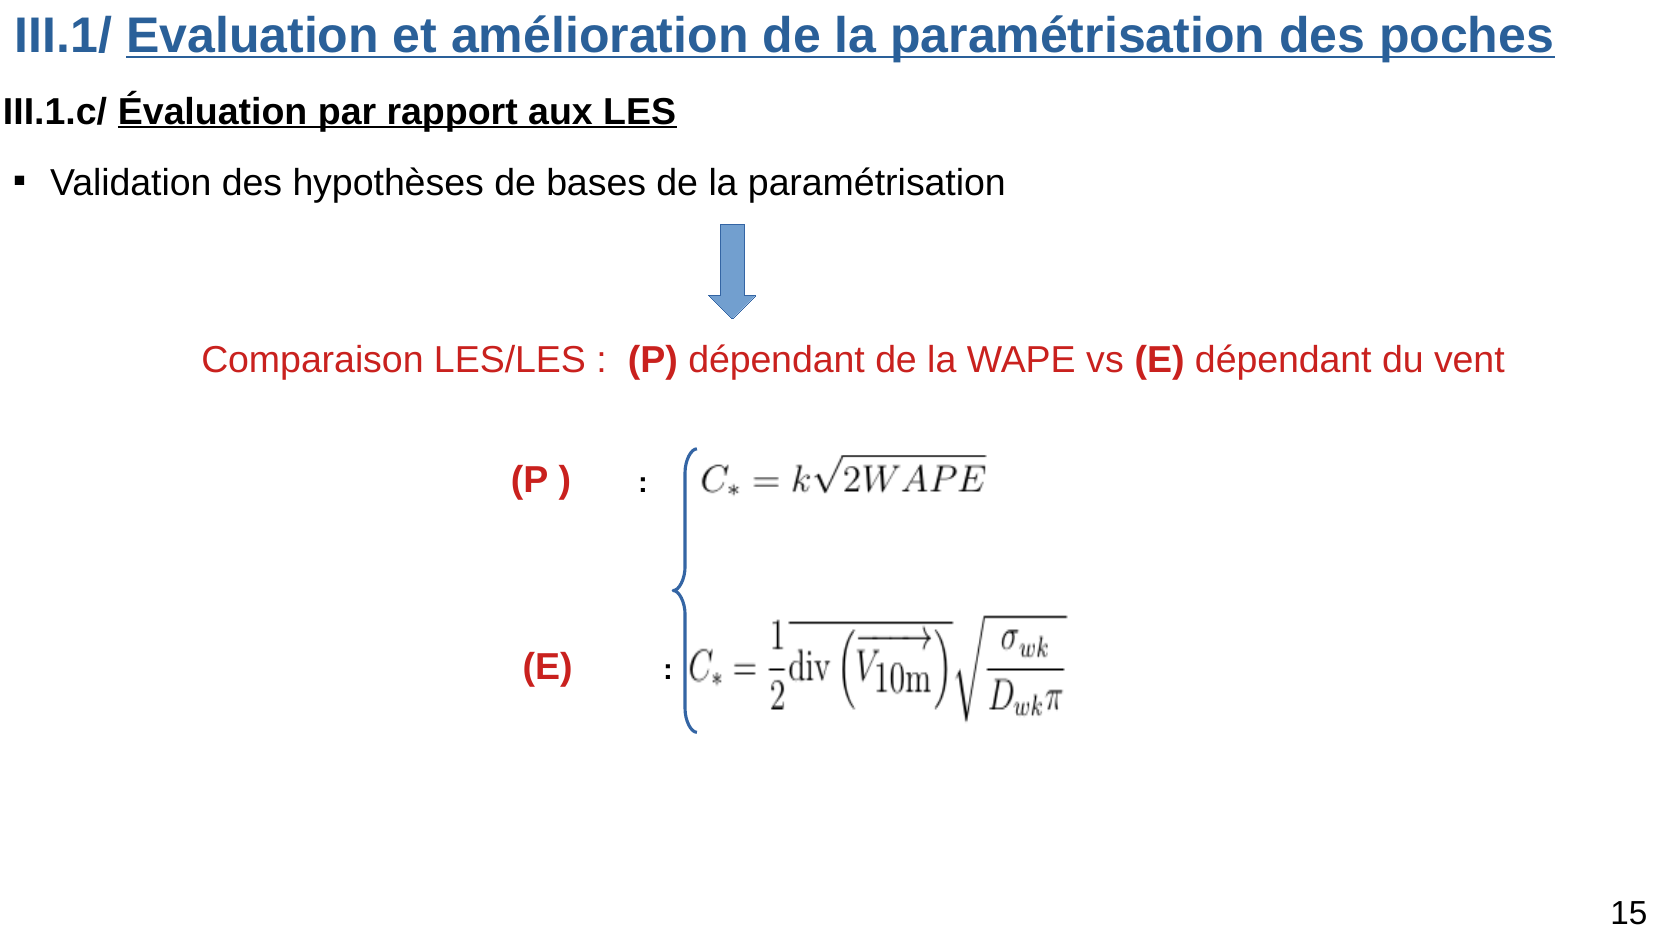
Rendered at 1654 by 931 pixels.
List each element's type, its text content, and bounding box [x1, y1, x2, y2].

text_box 15 [1595, 887, 1654, 931]
text_box III.1/ Evaluation et amélioration de la paramétrisation des poches [0, 0, 1654, 83]
text_box III.1.c/ Évaluation par rapport aux LES [0, 83, 1642, 153]
picture [673, 595, 1092, 743]
text_box (P ) : [687, 451, 697, 532]
picture [685, 443, 1012, 520]
text_box (E) : [687, 637, 709, 723]
picture [673, 595, 683, 637]
text_box Comparaison LES/LES : (P) dépendant de la WAPE vs (E) dépendant du vent [0, 330, 1654, 402]
text_box (E) : [507, 637, 685, 723]
text_box (P ) : [496, 451, 689, 532]
text_box [708, 224, 756, 319]
text_box Validation des hypothèses de bases de la paramétrisation [0, 153, 1642, 211]
